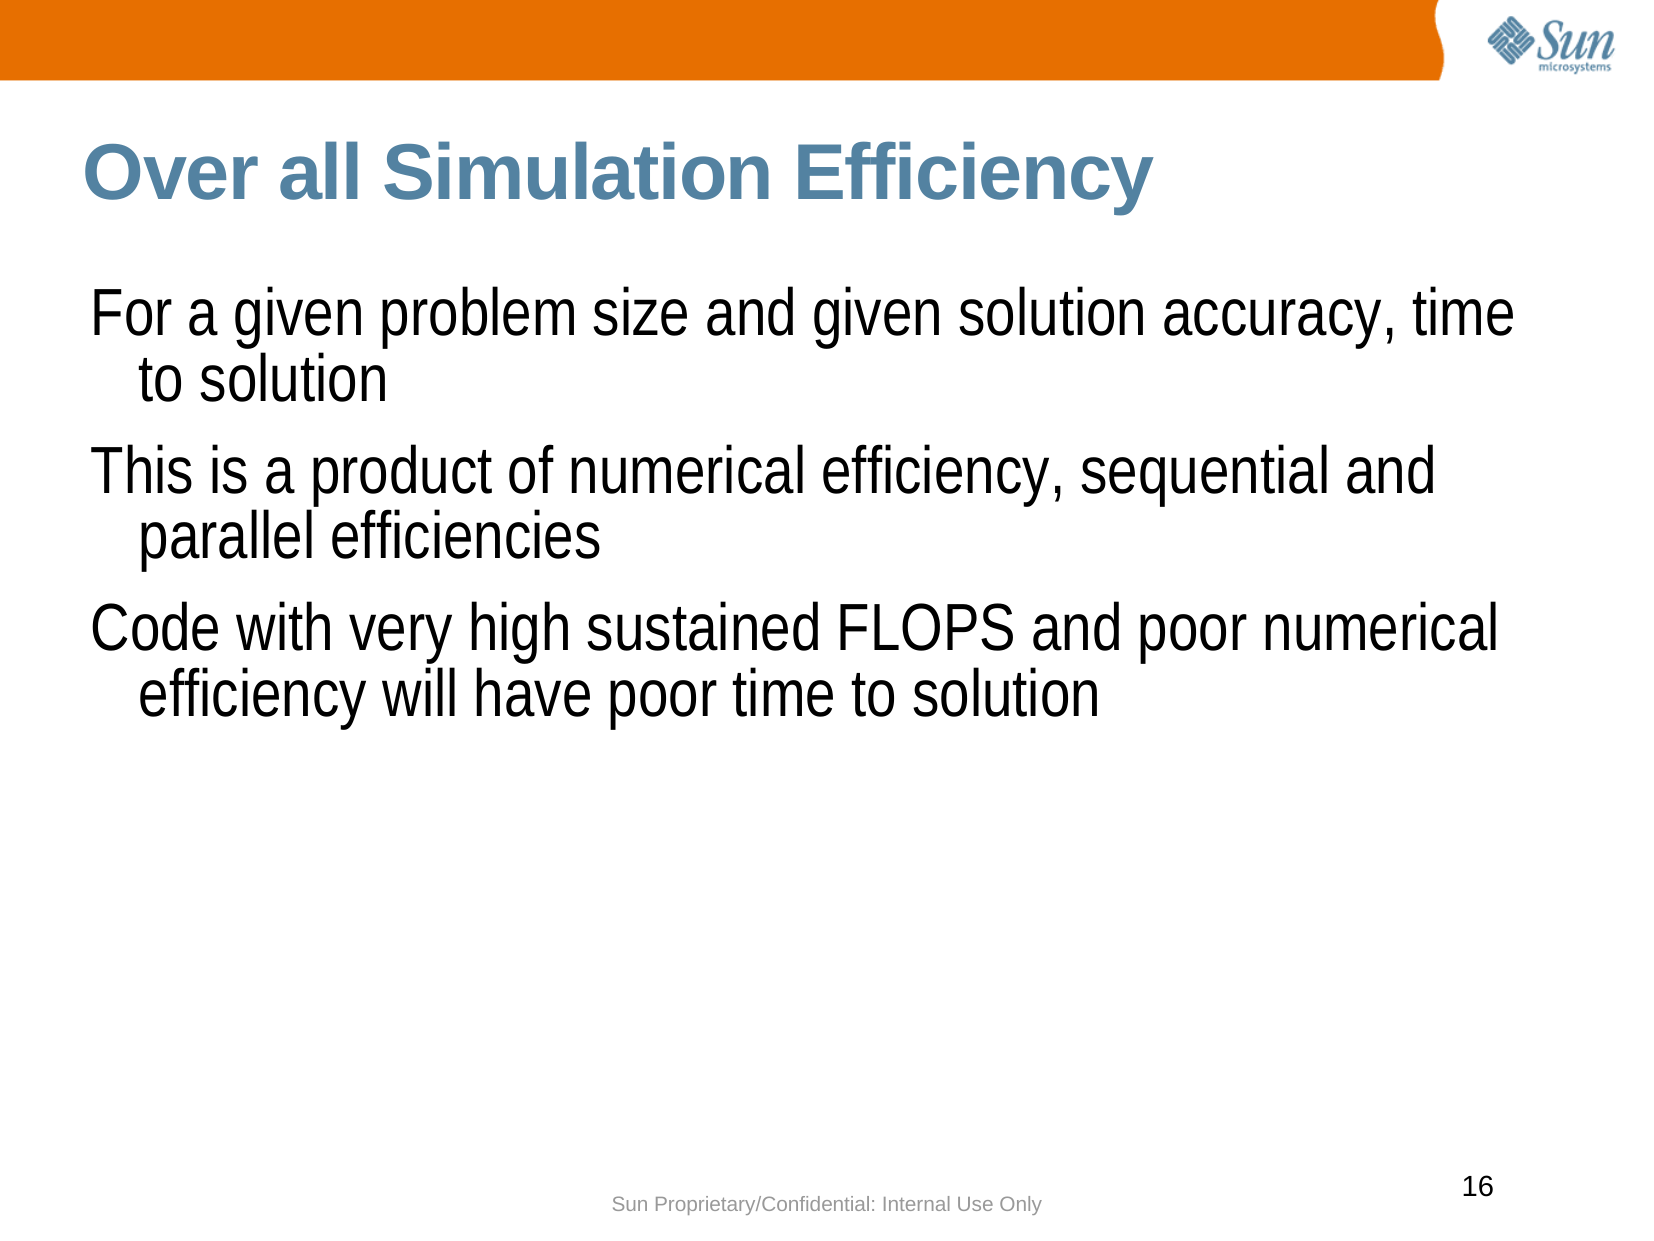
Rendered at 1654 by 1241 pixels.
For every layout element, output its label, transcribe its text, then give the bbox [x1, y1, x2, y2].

list For a given problem size and given solution accuracy, time to solution This is a product of numerical efficiency, sequential and parallel efficiencies Code with very high sustained FLOPS and poor numerical efficiency will have poor time to solution [71, 283, 1545, 1121]
picture [0, 0, 1654, 83]
title Over all Simulation Efficiency [82, 135, 1585, 251]
